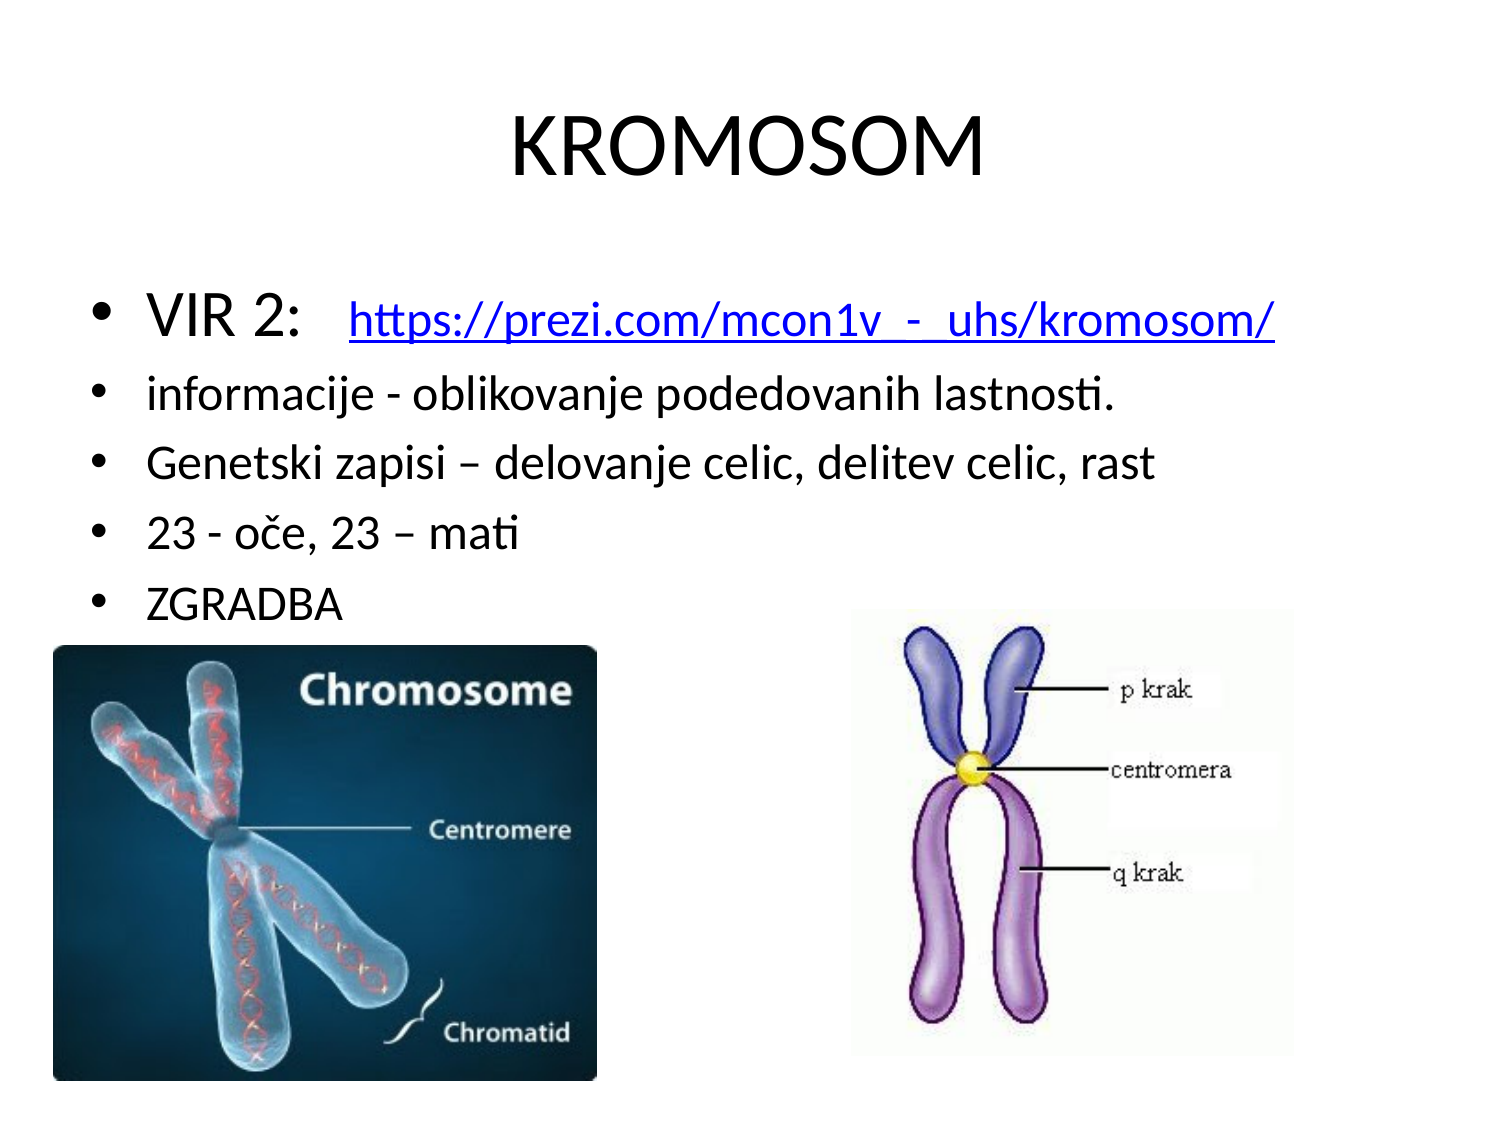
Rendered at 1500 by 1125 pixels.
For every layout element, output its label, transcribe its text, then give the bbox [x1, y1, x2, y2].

list VIR 2: https://prezi.com/mcon1v_-_uhs/kromosom/ informacije - oblikovanje podedovanih lastnosti. Genetski zapisi – delovanje celic, delitev celic, rast 23 - oče, 23 – mati ZGRADBA [75, 262, 1425, 1005]
picture [851, 609, 1294, 1056]
picture [53, 645, 597, 1081]
title KROMOSOM [75, 45, 1425, 233]
